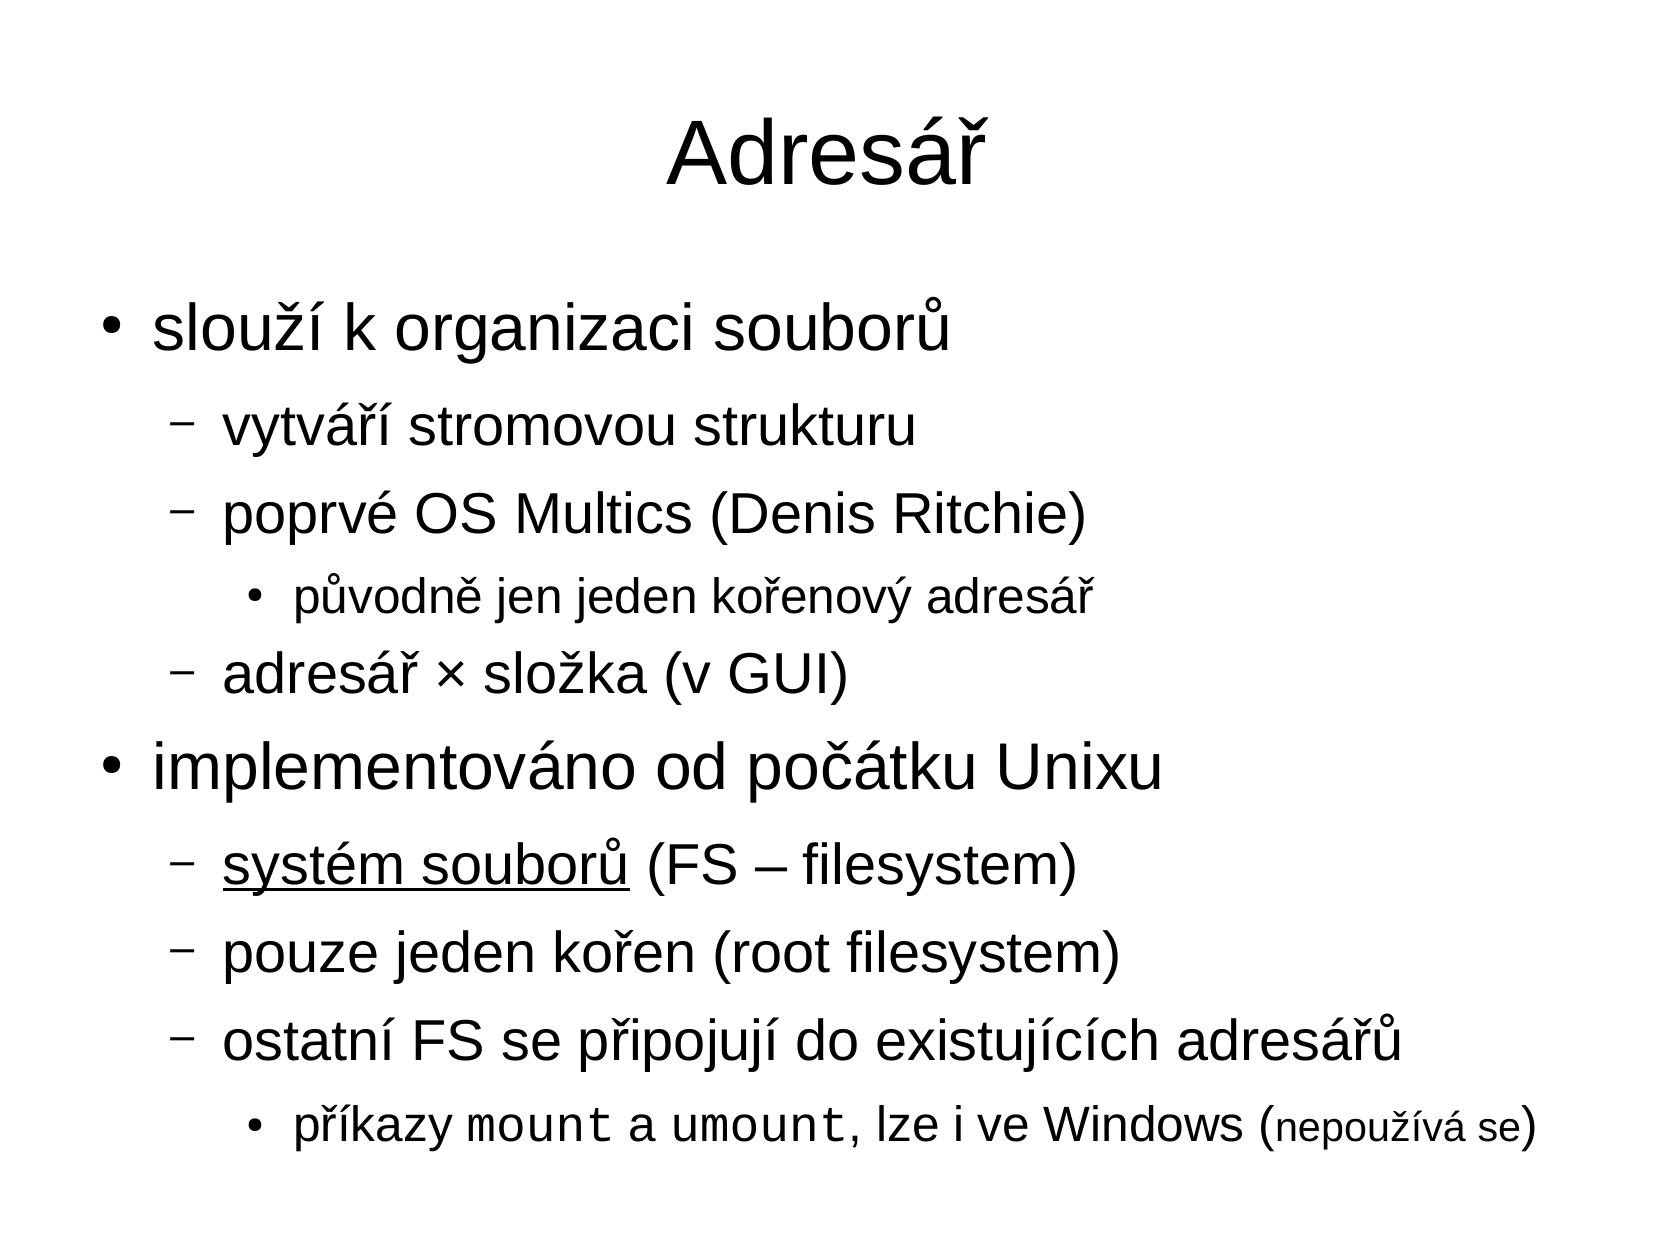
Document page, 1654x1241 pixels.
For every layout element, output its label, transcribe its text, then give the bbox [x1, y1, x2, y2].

list slouží k organizaci souborů vytváří stromovou strukturu poprvé OS Multics (Denis Ritchie) původně jen jeden kořenový adresář adresář × složka (v GUI) implementováno od počátku Unixu systém souborů (FS – filesystem) pouze jeden kořen (root filesystem) ostatní FS se připojují do existujících adresářů příkazy mount a umount, lze i ve Windows (nepoužívá se) [82, 290, 1571, 1162]
title Adresář [82, 56, 1571, 250]
